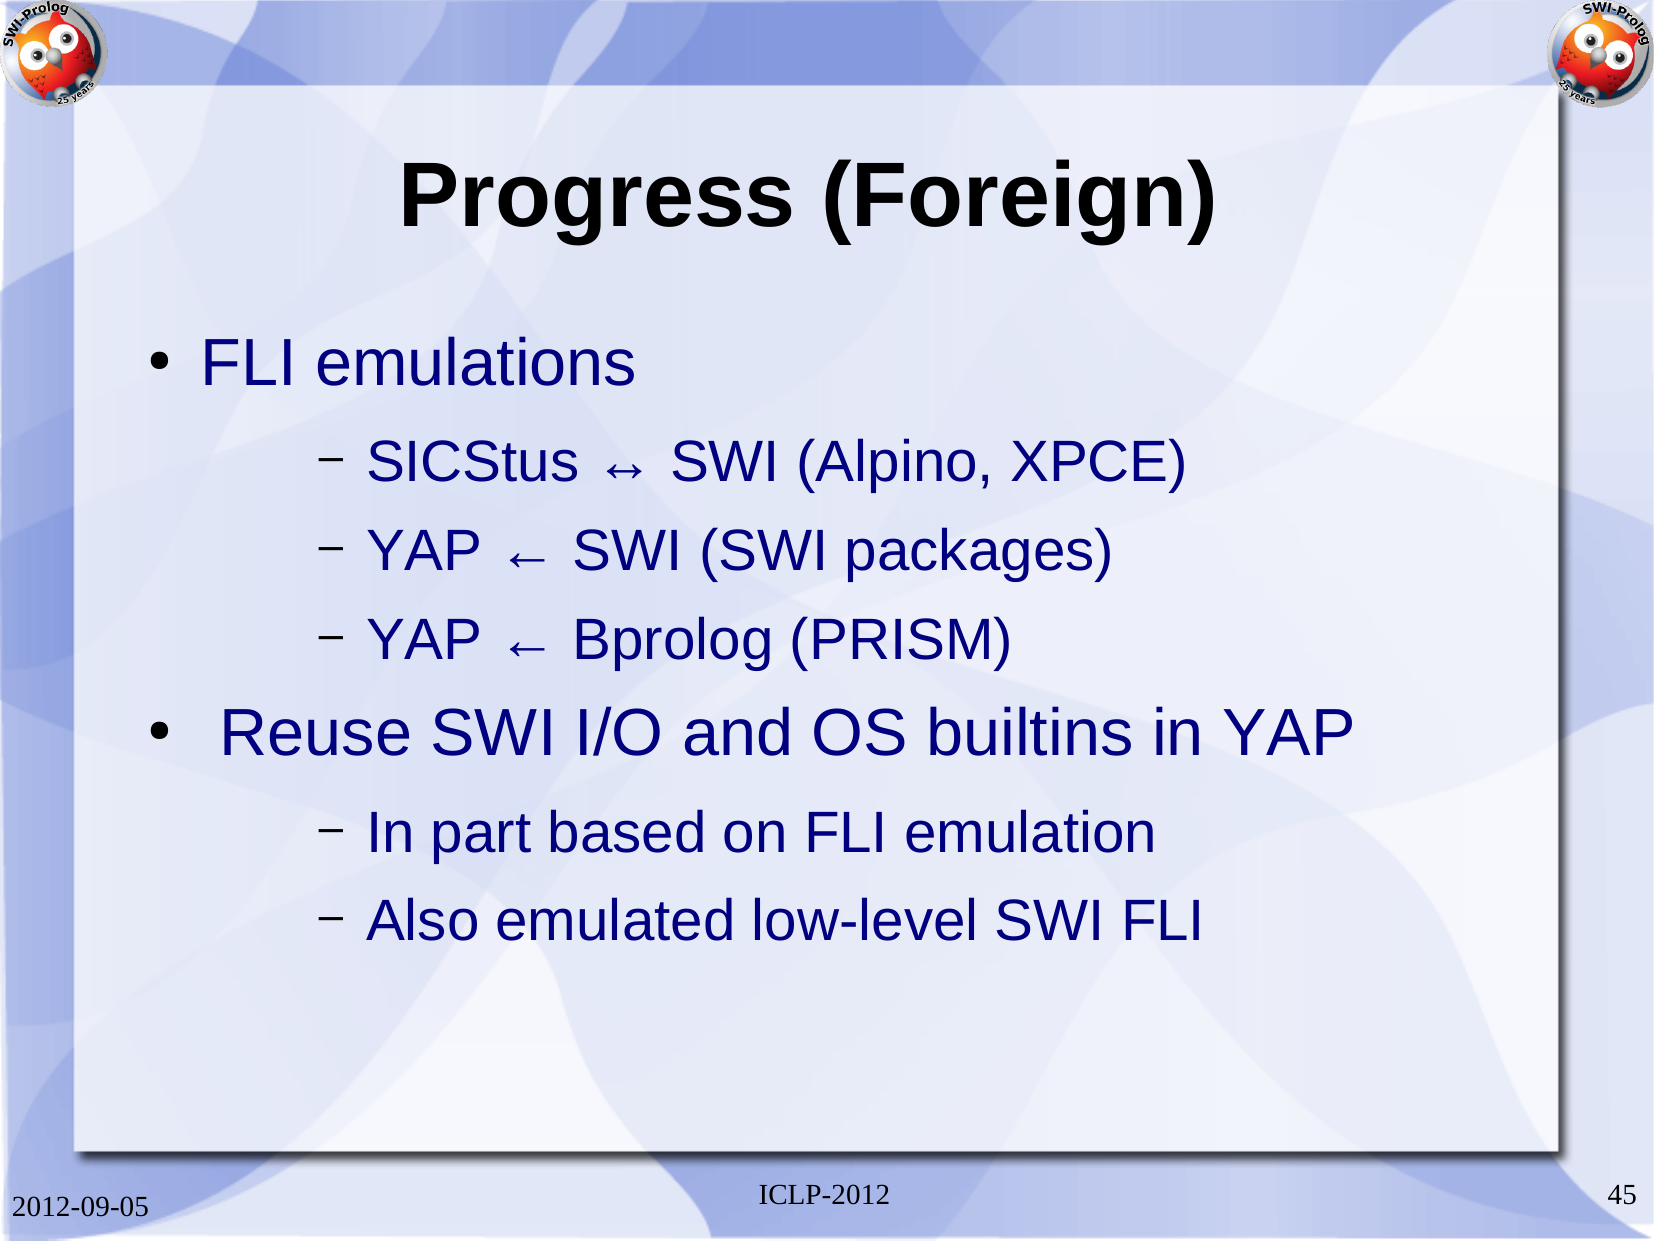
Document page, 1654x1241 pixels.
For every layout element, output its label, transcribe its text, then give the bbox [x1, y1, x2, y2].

list FLI emulations SICStus ↔ SWI (Alpino, XPCE) YAP ← SWI (SWI packages) YAP ← Bprolog (PRISM) Reuse SWI I/O and OS builtins in YAP In part based on FLI emulation Also emulated low-level SWI FLI [129, 324, 1489, 1045]
title Progress (Foreign) [82, 90, 1536, 298]
picture [0, 0, 1654, 1241]
